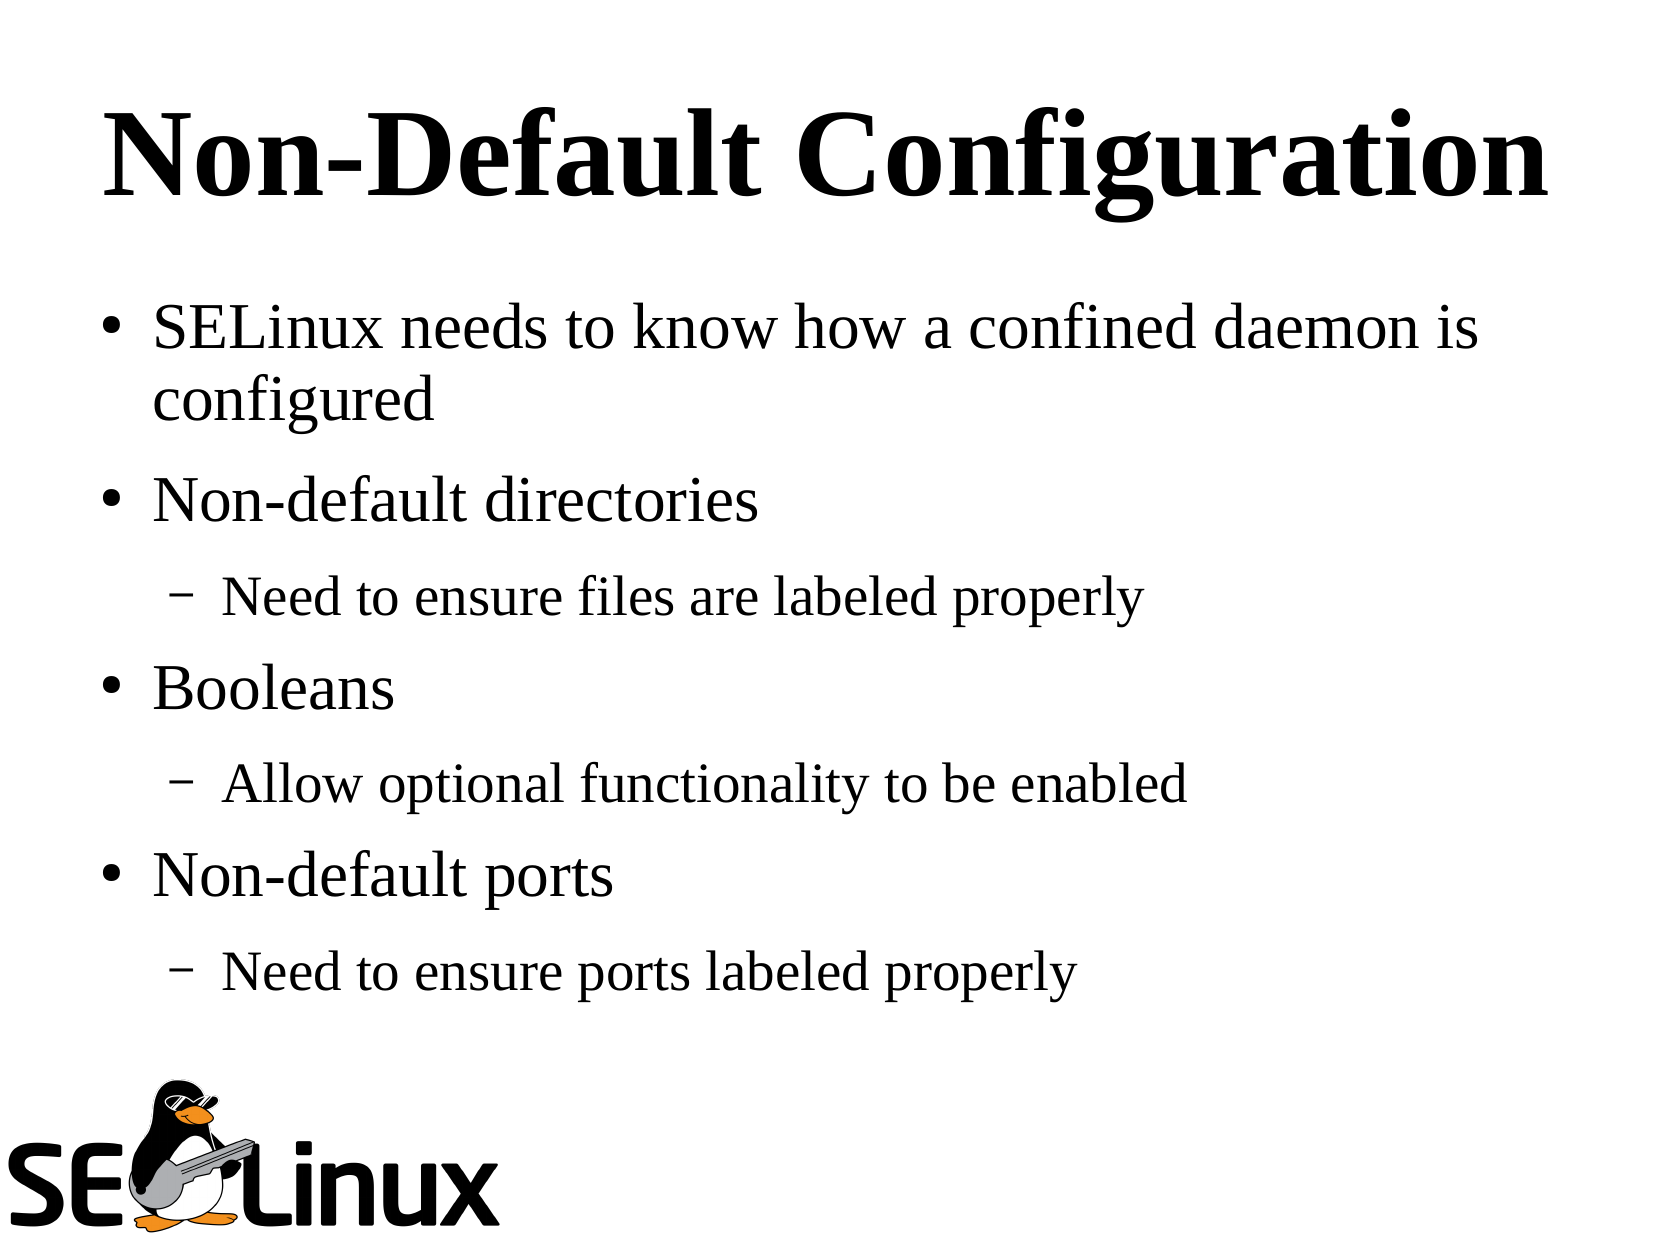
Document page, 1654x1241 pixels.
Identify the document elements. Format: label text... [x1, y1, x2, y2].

title Non-Default Configuration [82, 49, 1571, 257]
list SELinux needs to know how a confined daemon is configured Non-default directories Need to ensure files are labeled properly Booleans Allow optional functionality to be enabled Non-default ports Need to ensure ports labeled properly [82, 290, 1571, 1010]
picture [0, 919, 526, 1241]
